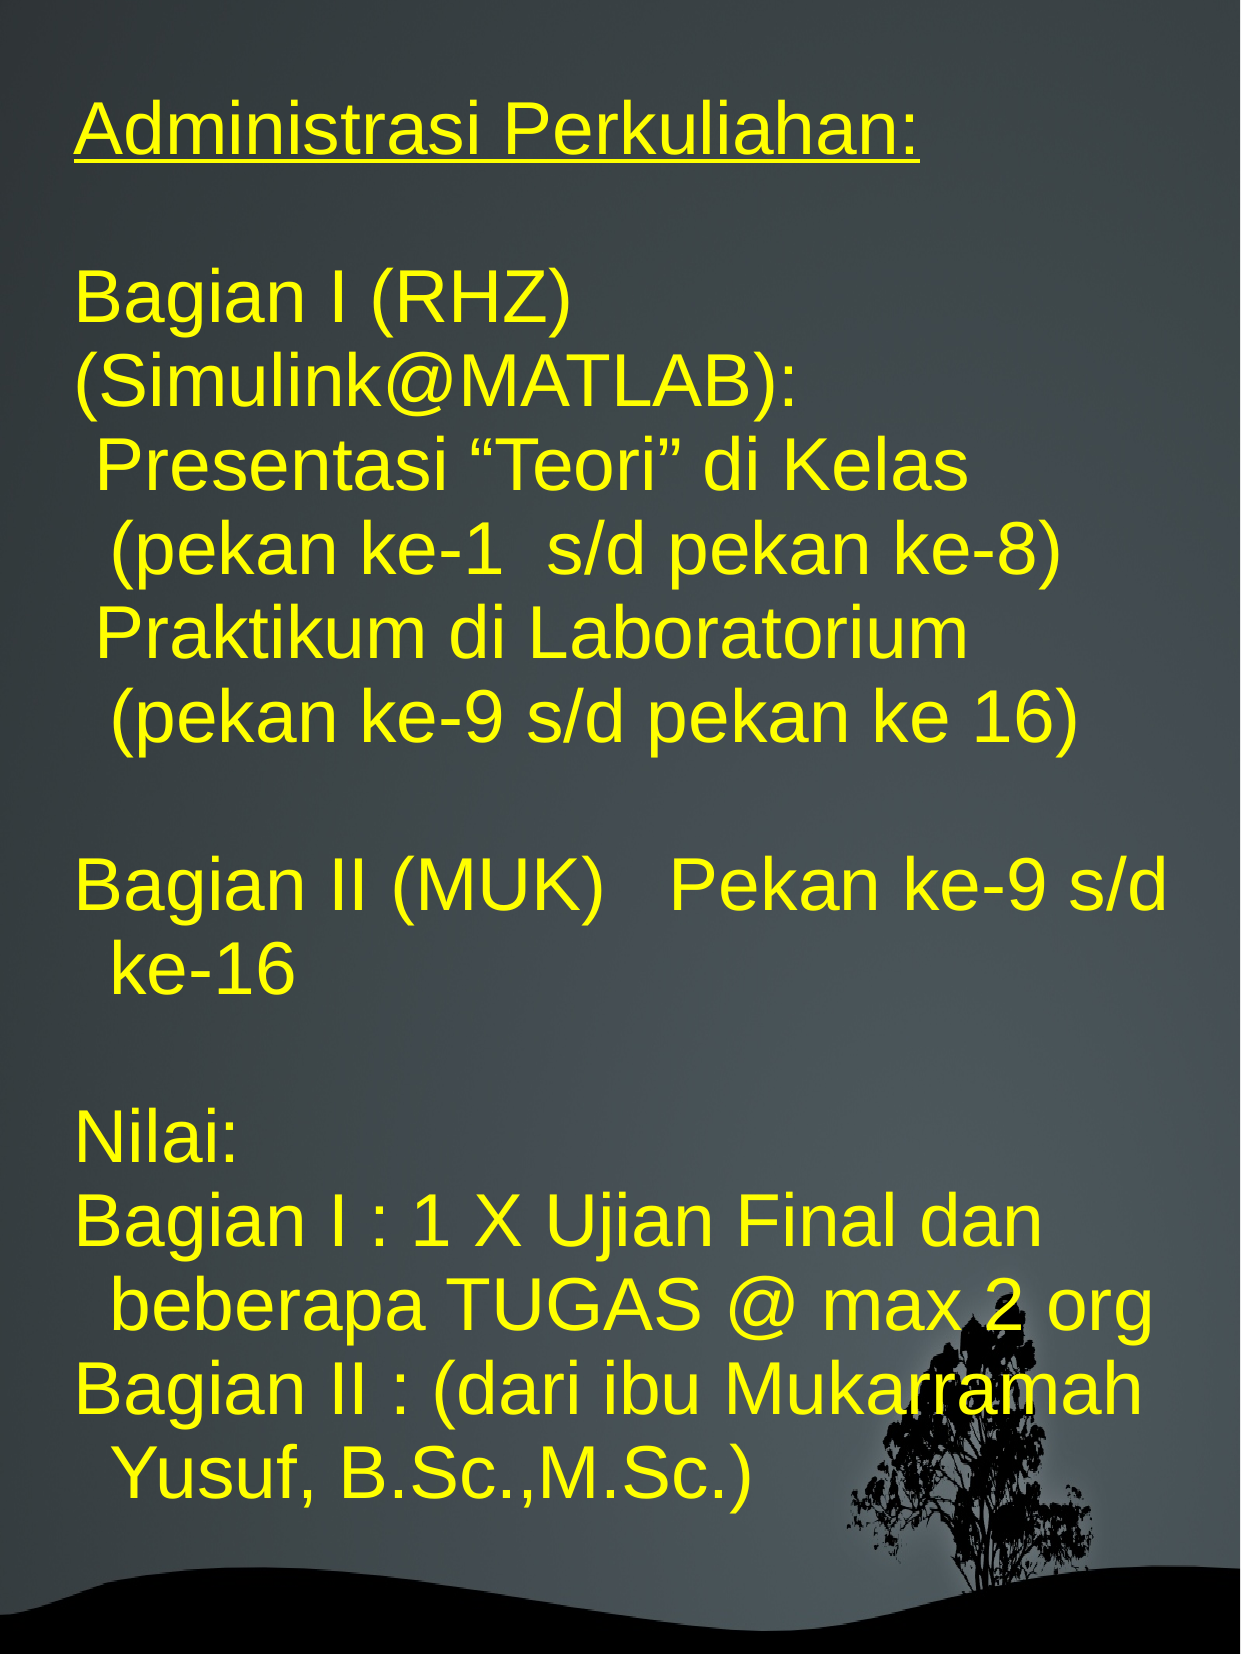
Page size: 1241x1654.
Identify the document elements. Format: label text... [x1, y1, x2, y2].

picture [0, 0, 1241, 1654]
text_box Administrasi Perkuliahan: Bagian I (RHZ) (Simulink@MATLAB): Presentasi “Teori” di Kelas (pekan ke-1 s/d pekan ke-8) Praktikum di Laboratorium (pekan ke-9 s/d pekan ke 16) Bagian II (MUK) Pekan ke-9 s/d ke-16 Nilai: Bagian I : 1 X Ujian Final dan beberapa TUGAS @ max 2 org Bagian II : (dari ibu Mukarramah Yusuf, B.Sc.,M.Sc.) [59, 79, 1211, 1654]
